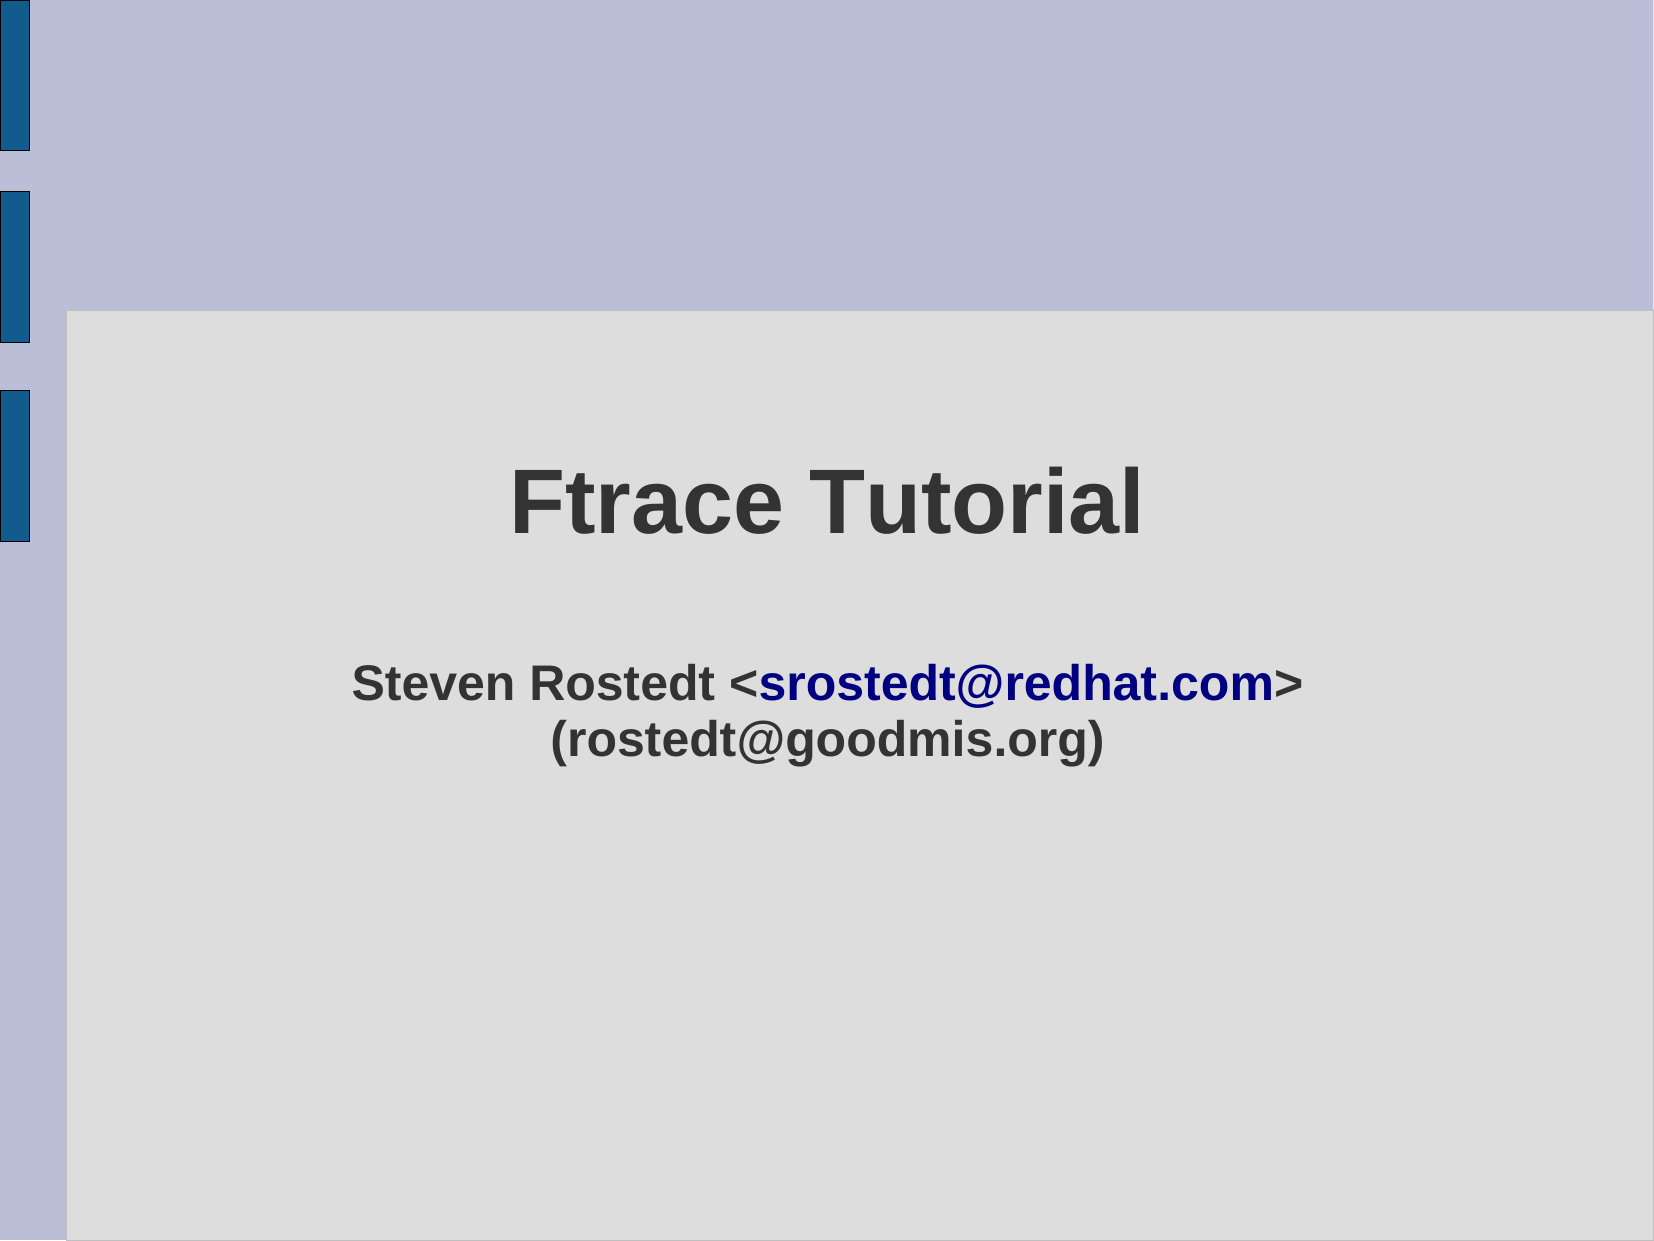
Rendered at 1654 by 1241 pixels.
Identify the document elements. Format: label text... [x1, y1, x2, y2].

title Ftrace Tutorial Steven Rostedt <srostedt@redhat.com> (rostedt@goodmis.org) [121, 98, 1534, 1119]
